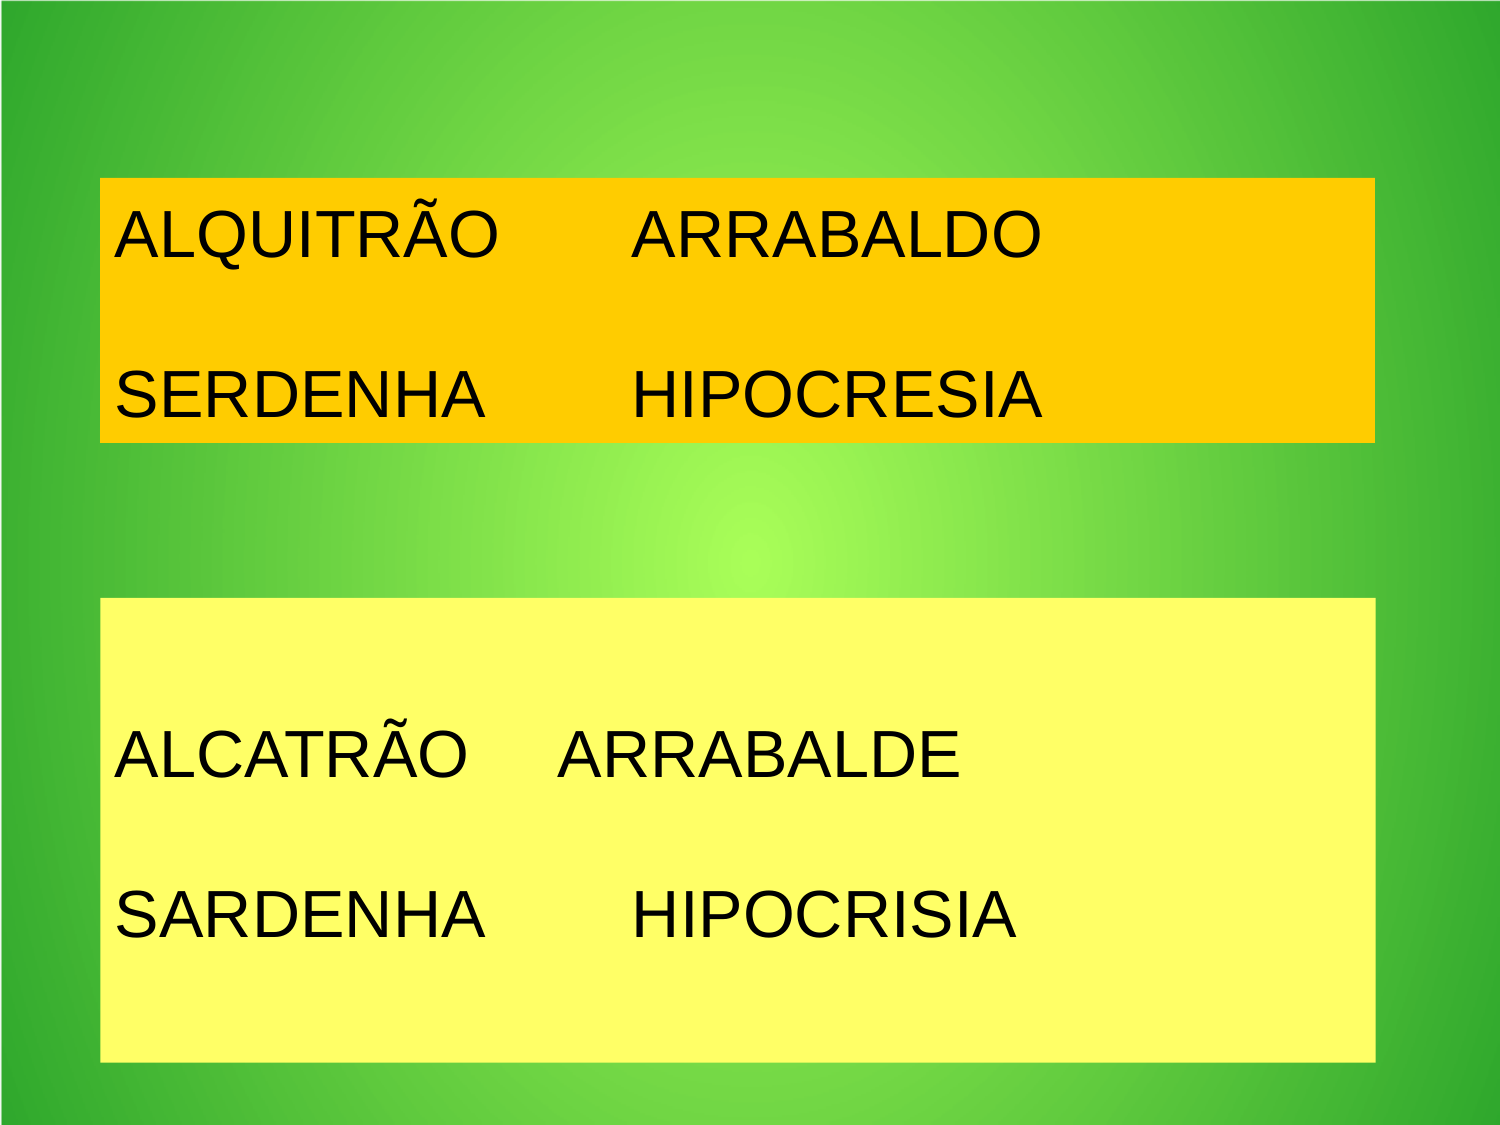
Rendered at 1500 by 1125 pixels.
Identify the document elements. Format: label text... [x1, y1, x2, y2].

text_box ALQUITRÃO ARRABALDO SERDENHA HIPOCRESIA [100, 177, 1375, 443]
picture [0, 0, 1500, 1125]
text_box ALCATRÃO ARRABALDE SARDENHA HIPOCRISIA [100, 597, 1376, 1063]
